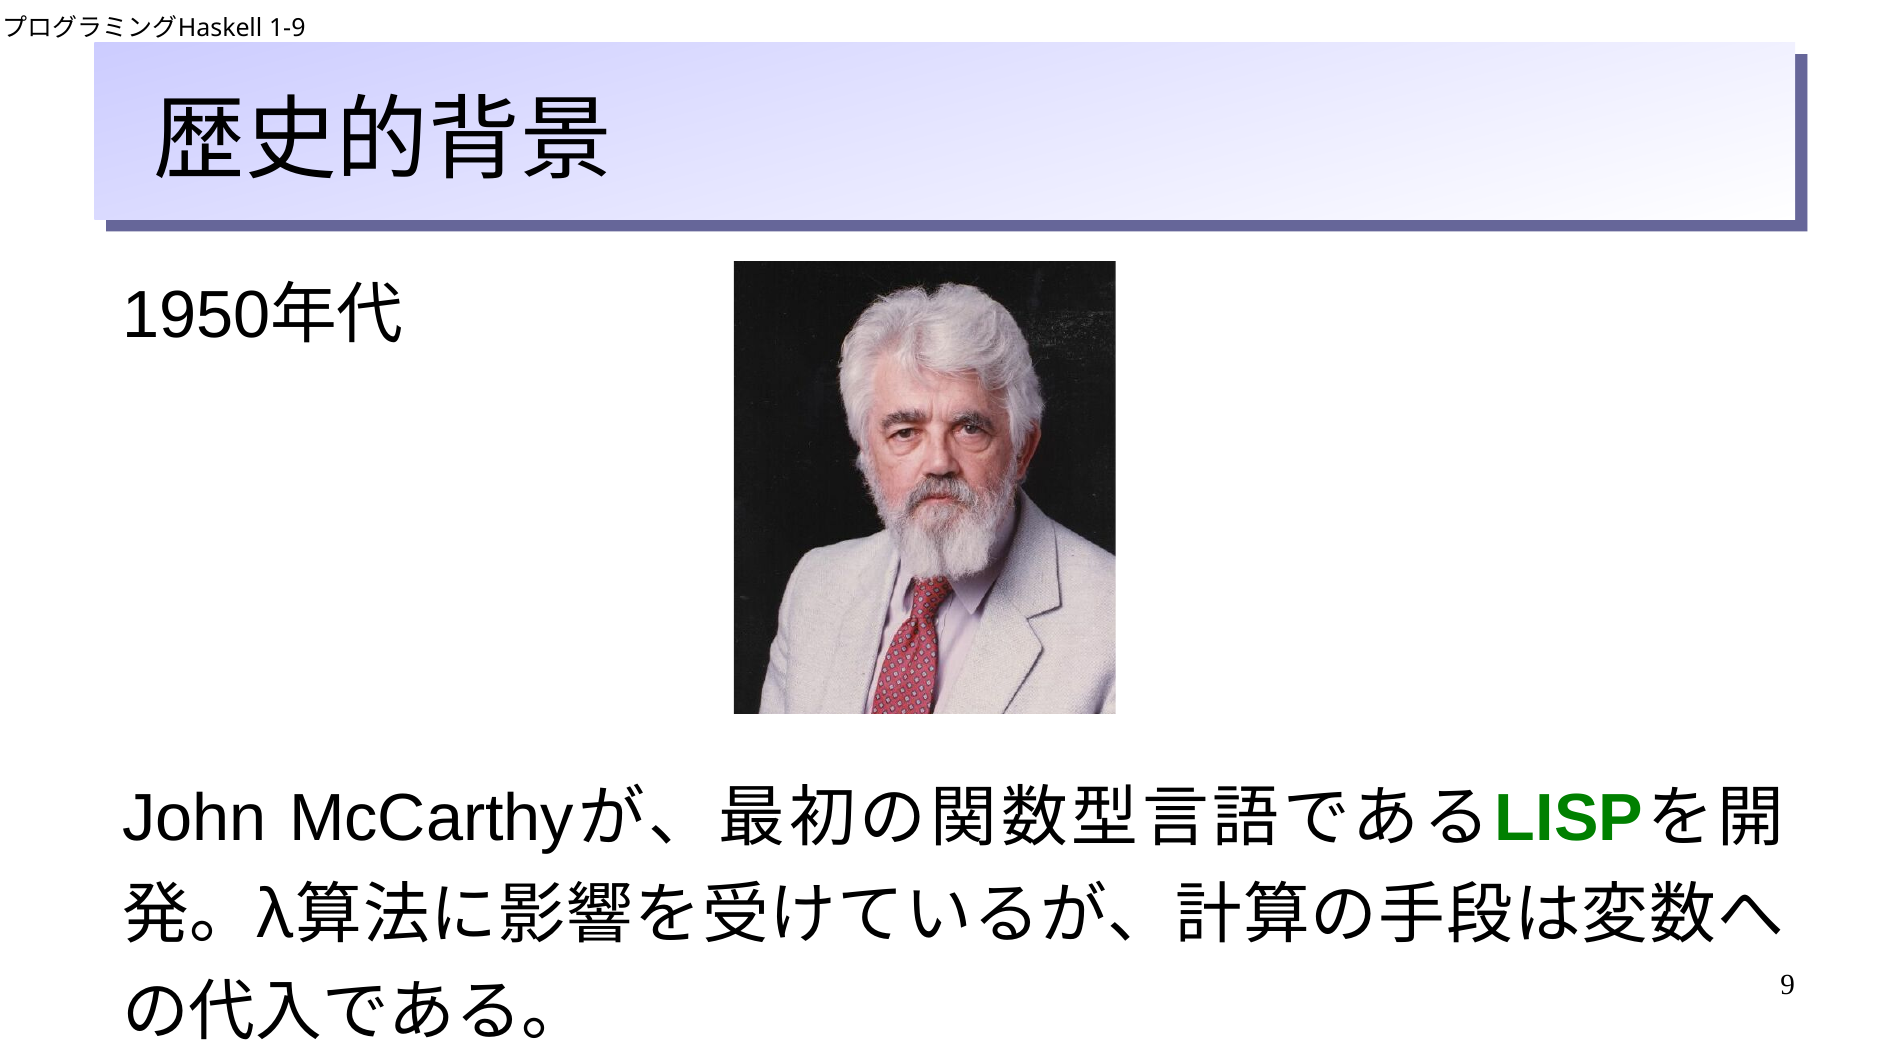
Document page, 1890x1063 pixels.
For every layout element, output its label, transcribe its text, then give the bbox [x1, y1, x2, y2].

title 歴史的背景 [94, 42, 1796, 220]
text_box John McCarthyが、最初の関数型言語であるLISPを開発。λ算法に影響を受けているが、計算の手段は変数への代入である。 [107, 755, 1800, 979]
text_box 1950年代 [107, 252, 1741, 335]
picture [733, 261, 1116, 714]
